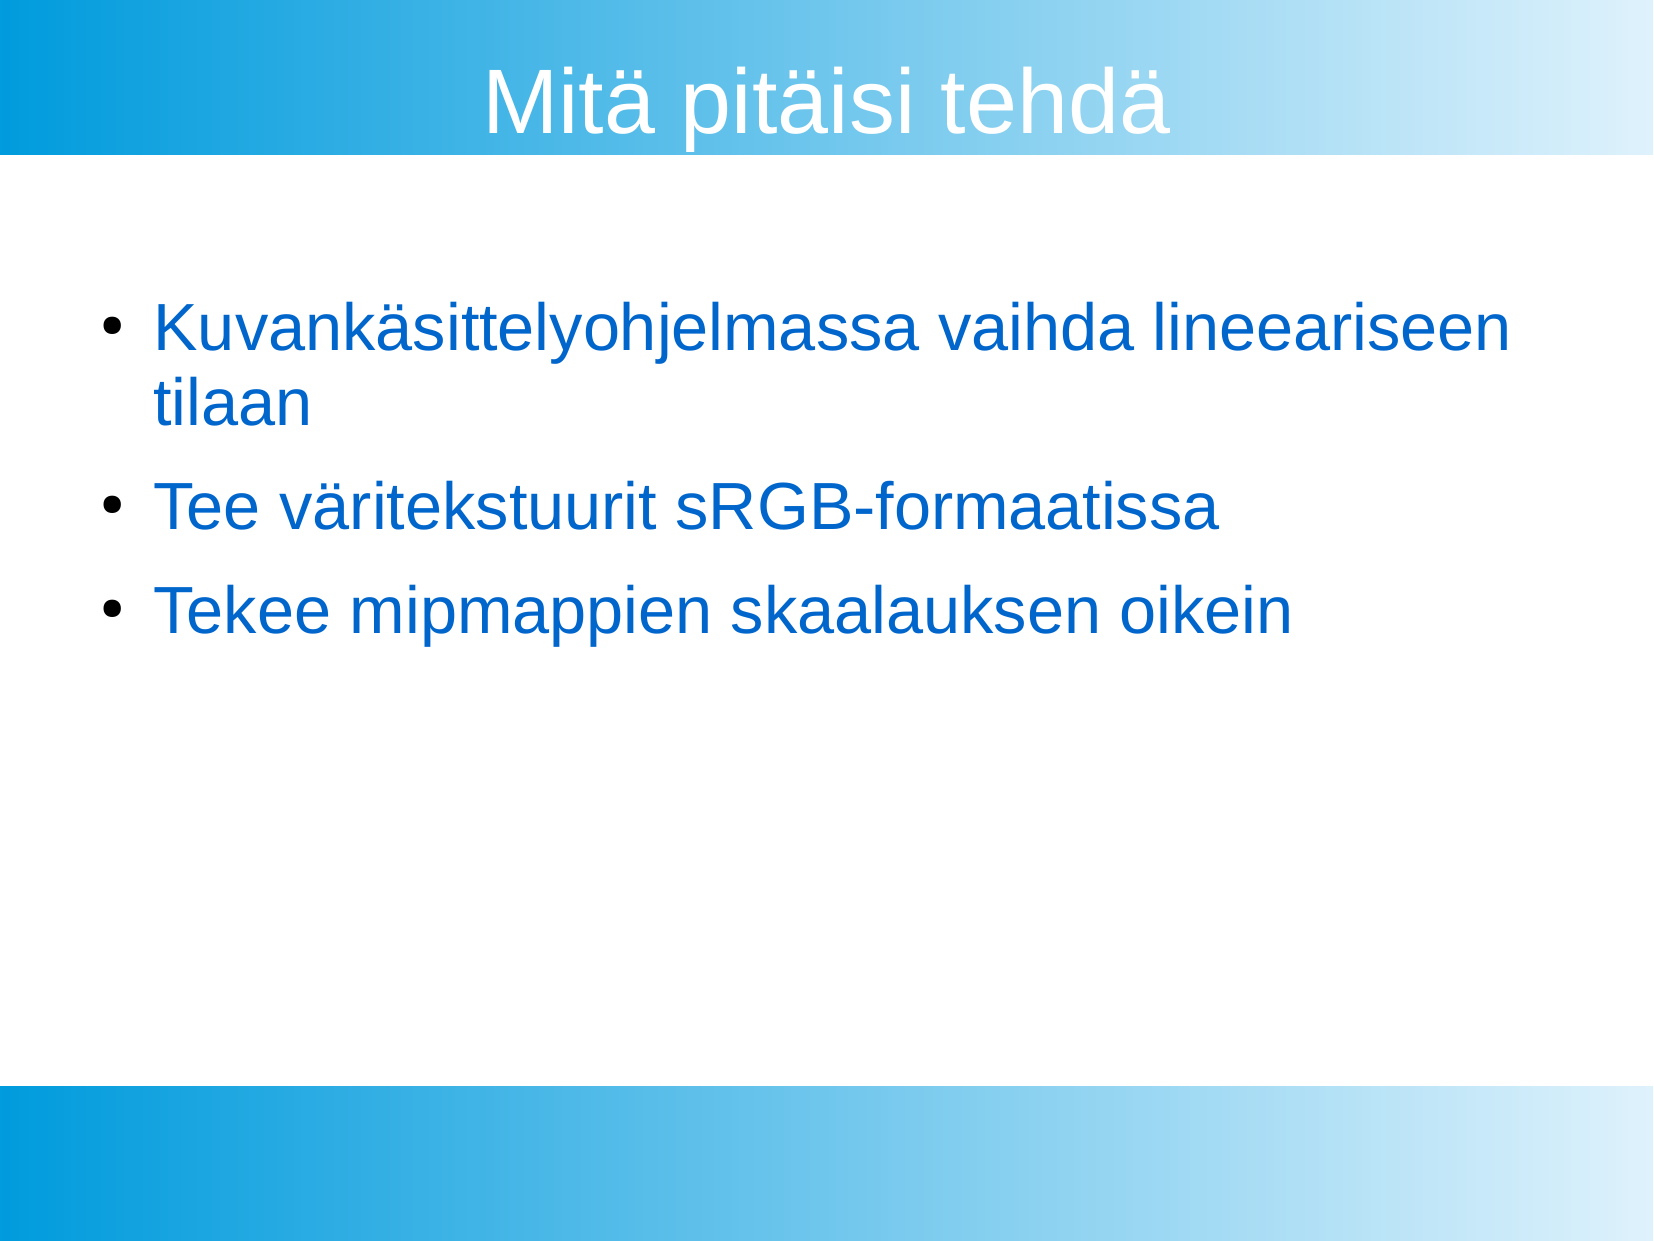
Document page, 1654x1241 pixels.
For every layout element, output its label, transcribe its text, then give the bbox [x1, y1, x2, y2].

title Mitä pitäisi tehdä [82, 49, 1571, 155]
list Kuvankäsittelyohjelmassa vaihda lineeariseen tilaan Tee väritekstuurit sRGB-formaatissa Tekee mipmappien skaalauksen oikein [82, 290, 1571, 1010]
